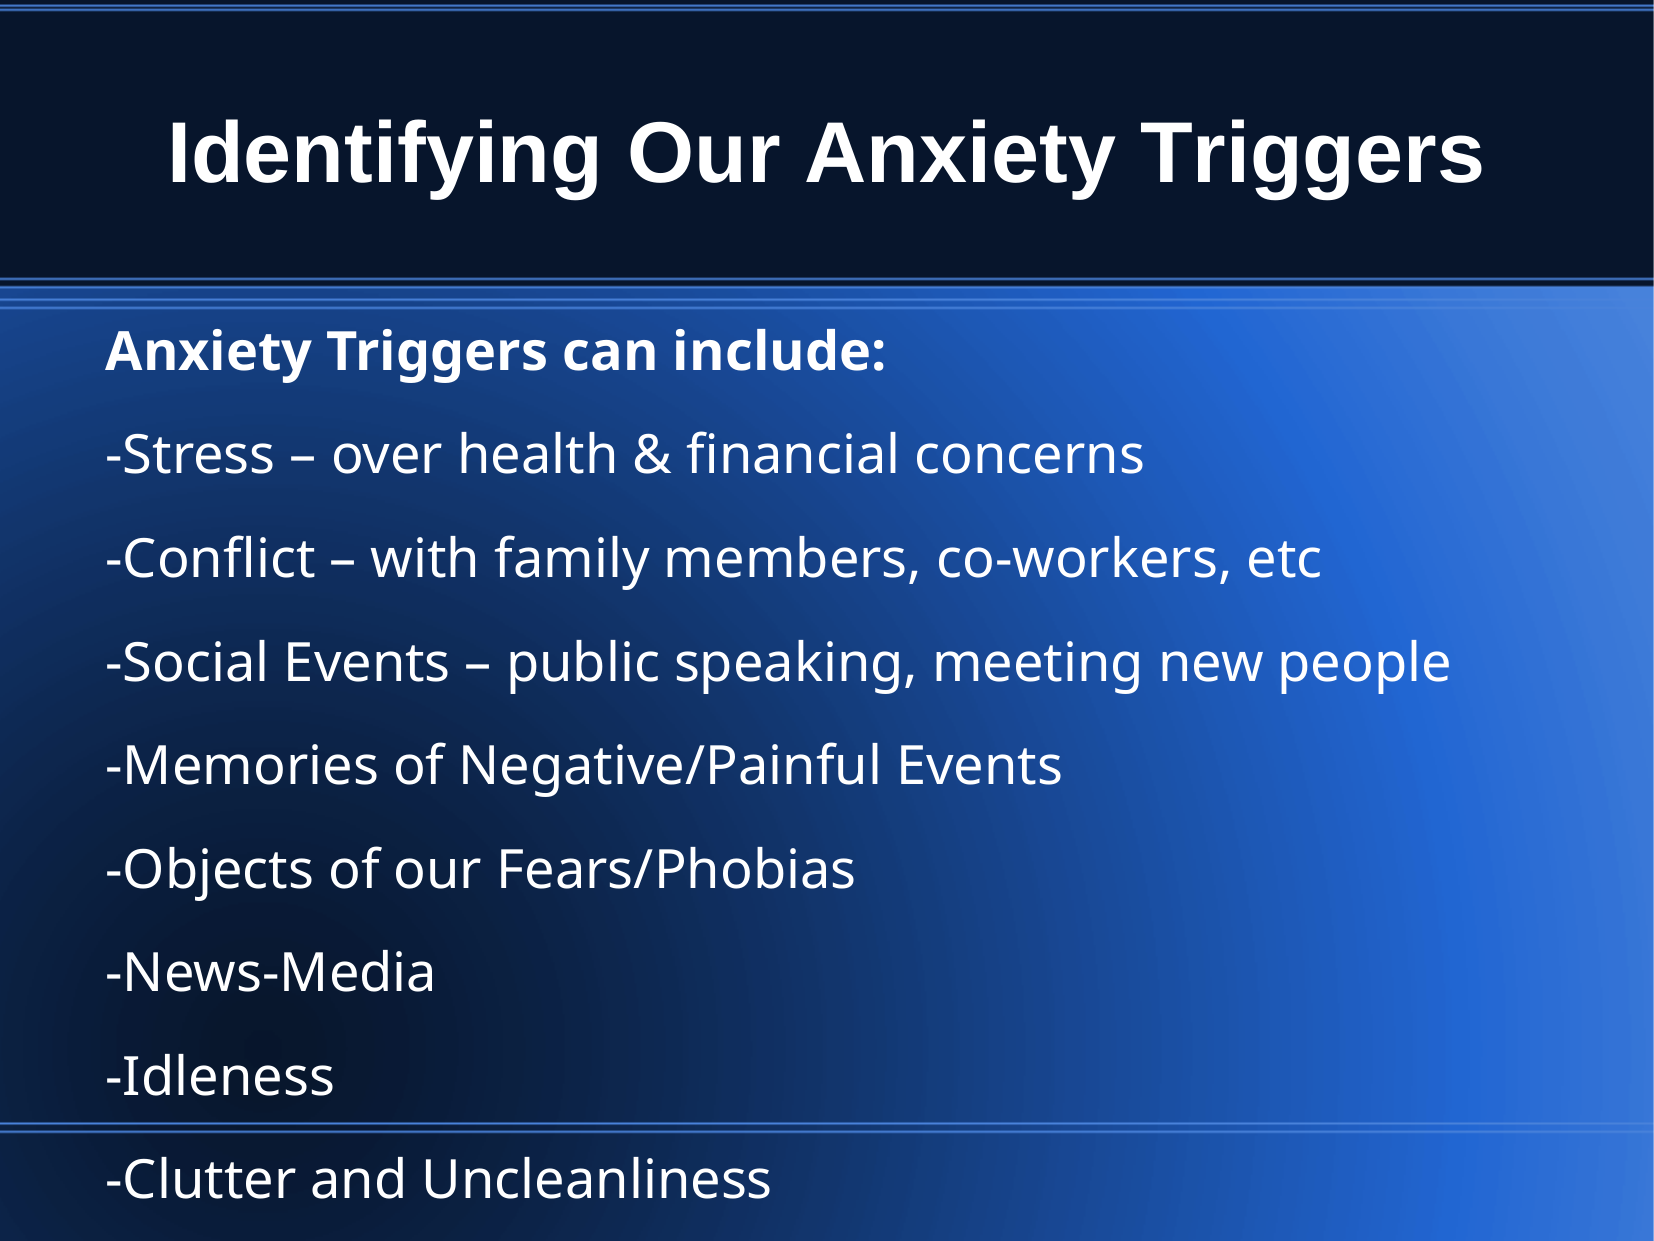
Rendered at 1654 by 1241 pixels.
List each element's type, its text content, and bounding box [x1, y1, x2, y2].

list Anxiety Triggers can include: -Stress – over health & financial concerns -Conflict – with family members, co-workers, etc -Social Events – public speaking, meeting new people -Memories of Negative/Painful Events -Objects of our Fears/Phobias -News-Media -Idleness -Clutter and Uncleanliness [34, 312, 1571, 1241]
title Identifying Our Anxiety Triggers [82, 49, 1571, 257]
picture [0, 0, 1654, 1241]
